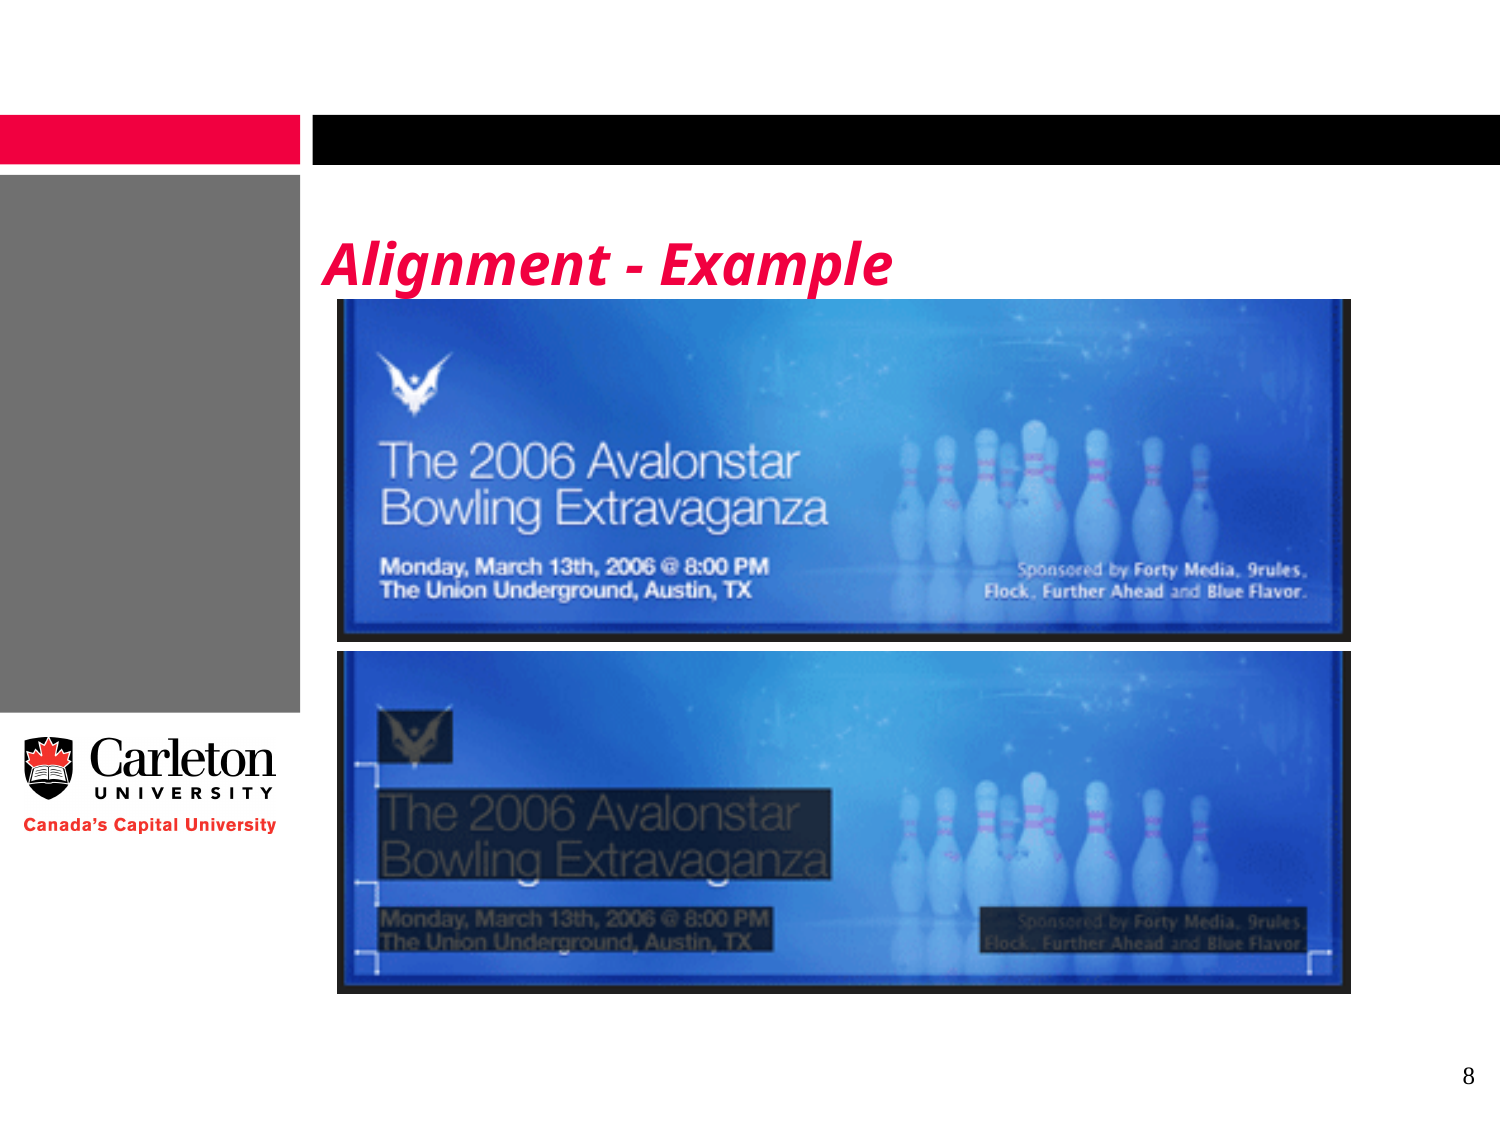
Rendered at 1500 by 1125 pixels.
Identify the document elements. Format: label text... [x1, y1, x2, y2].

picture [24, 737, 276, 834]
picture [337, 651, 1351, 994]
picture [337, 299, 1351, 642]
title Alignment - Example [324, 187, 1450, 338]
